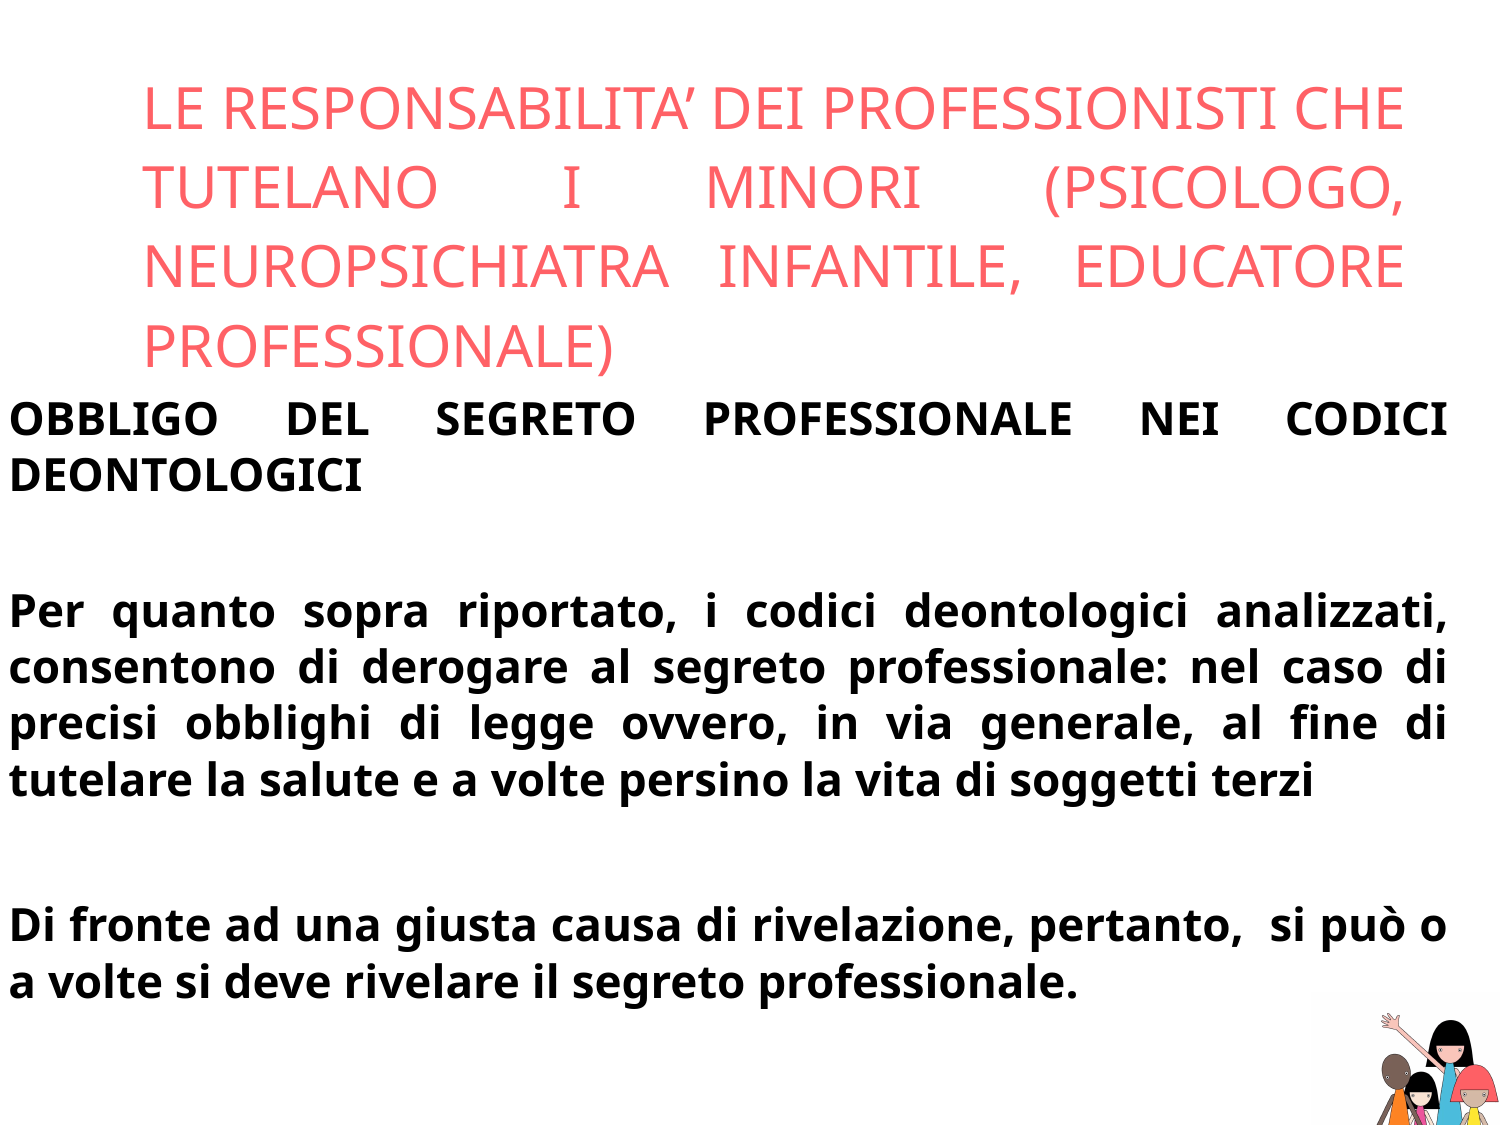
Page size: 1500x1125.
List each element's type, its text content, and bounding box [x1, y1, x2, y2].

text_box LE RESPONSABILITA’ DEI PROFESSIONISTI CHE TUTELANO I MINORI (PSICOLOGO, NEUROPSICHIATRA INFANTILE, EDUCATORE PROFESSIONALE) [127, 59, 1422, 230]
text_box OBBLIGO DEL SEGRETO PROFESSIONALE NEI CODICI DEONTOLOGICI Per quanto sopra riportato, i codici deontologici analizzati, consentono di derogare al segreto professionale: nel caso di precisi obblighi di legge ovvero, in via generale, al fine di tutelare la salute e a volte persino la vita di soggetti terzi Di fronte ad una giusta causa di rivelazione, pertanto, si può o a volte si deve rivelare il segreto professionale. [0, 230, 1491, 1119]
